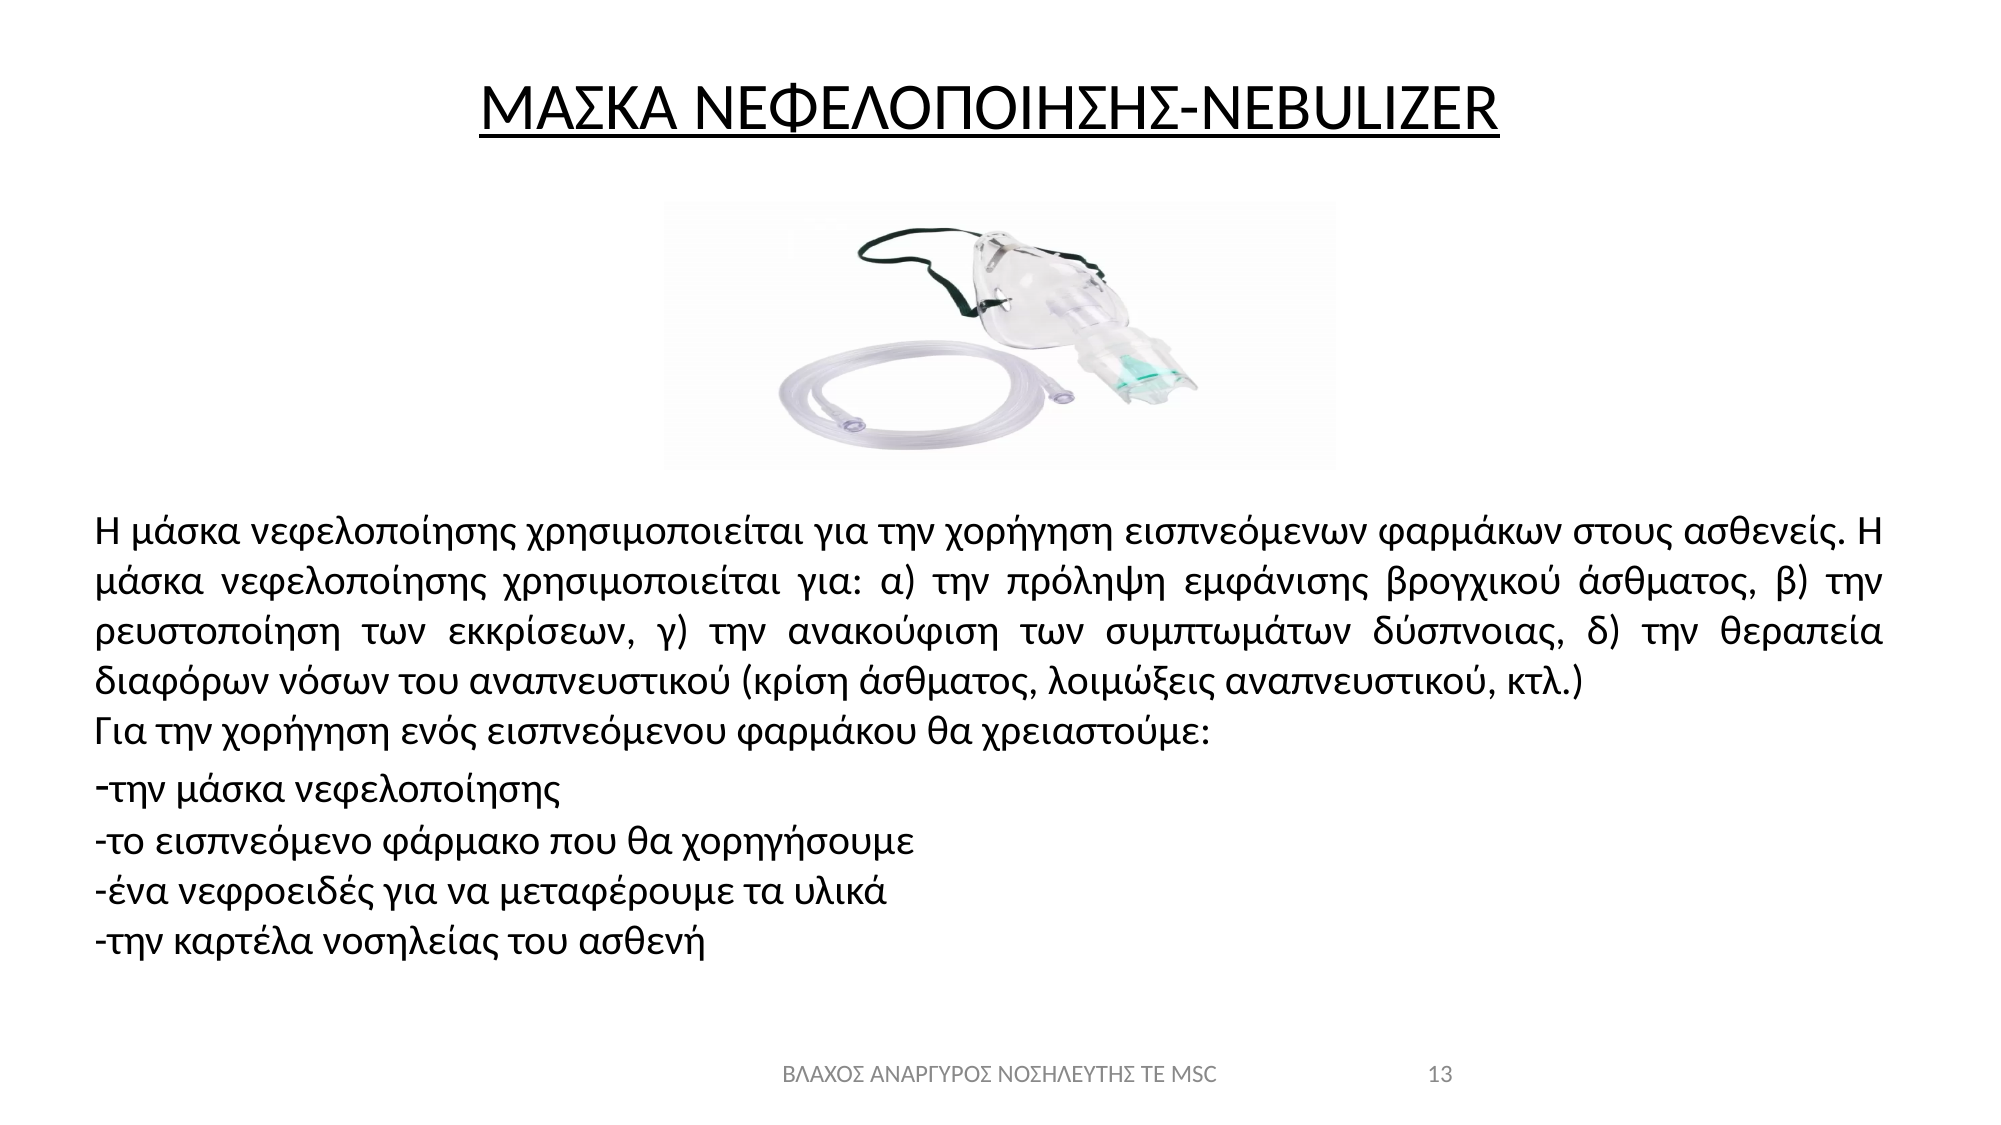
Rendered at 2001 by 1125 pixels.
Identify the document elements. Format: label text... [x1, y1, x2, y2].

picture [664, 201, 1336, 470]
text_box ΜΑΣΚΑ ΝΕΦΕΛΟΠΟΙΗΣΗΣ-NEBULIZER Η μάσκα νεφελοποίησης χρησιμοποιείται για την χορήγηση εισπνεόμενων φαρμάκων στους ασθενείς. Η μάσκα νεφελοποίησης χρησιμοποιείται για: α) την πρόληψη εμφάνισης βρογχικού άσθματος, β) την ρευστοποίηση των εκκρίσεων, γ) την ανακούφιση των συμπτωμάτων δύσπνοιας, δ) την θεραπεία διαφόρων νόσων του αναπνευστικού (κρίση άσθματος, λοιμώξεις αναπνευστικού, κτλ.) Για την χορήγηση ενός εισπνεόμενου φαρμάκου θα χρειαστούμε: -την μάσκα νεφελοποίησης -το εισπνεόμενο φάρμακο που θα χορηγήσουμε -ένα νεφροειδές για να μεταφέρουμε τα υλικά -την καρτέλα νοσηλείας του ασθενή [79, 55, 1921, 1070]
text_box ΒΛΑΧΟΣ ΑΝΑΡΓΥΡΟΣ ΝΟΣΗΛΕΥΤΗΣ ΤΕ MSC [662, 1042, 1338, 1103]
text_box [1412, 1042, 1863, 1103]
